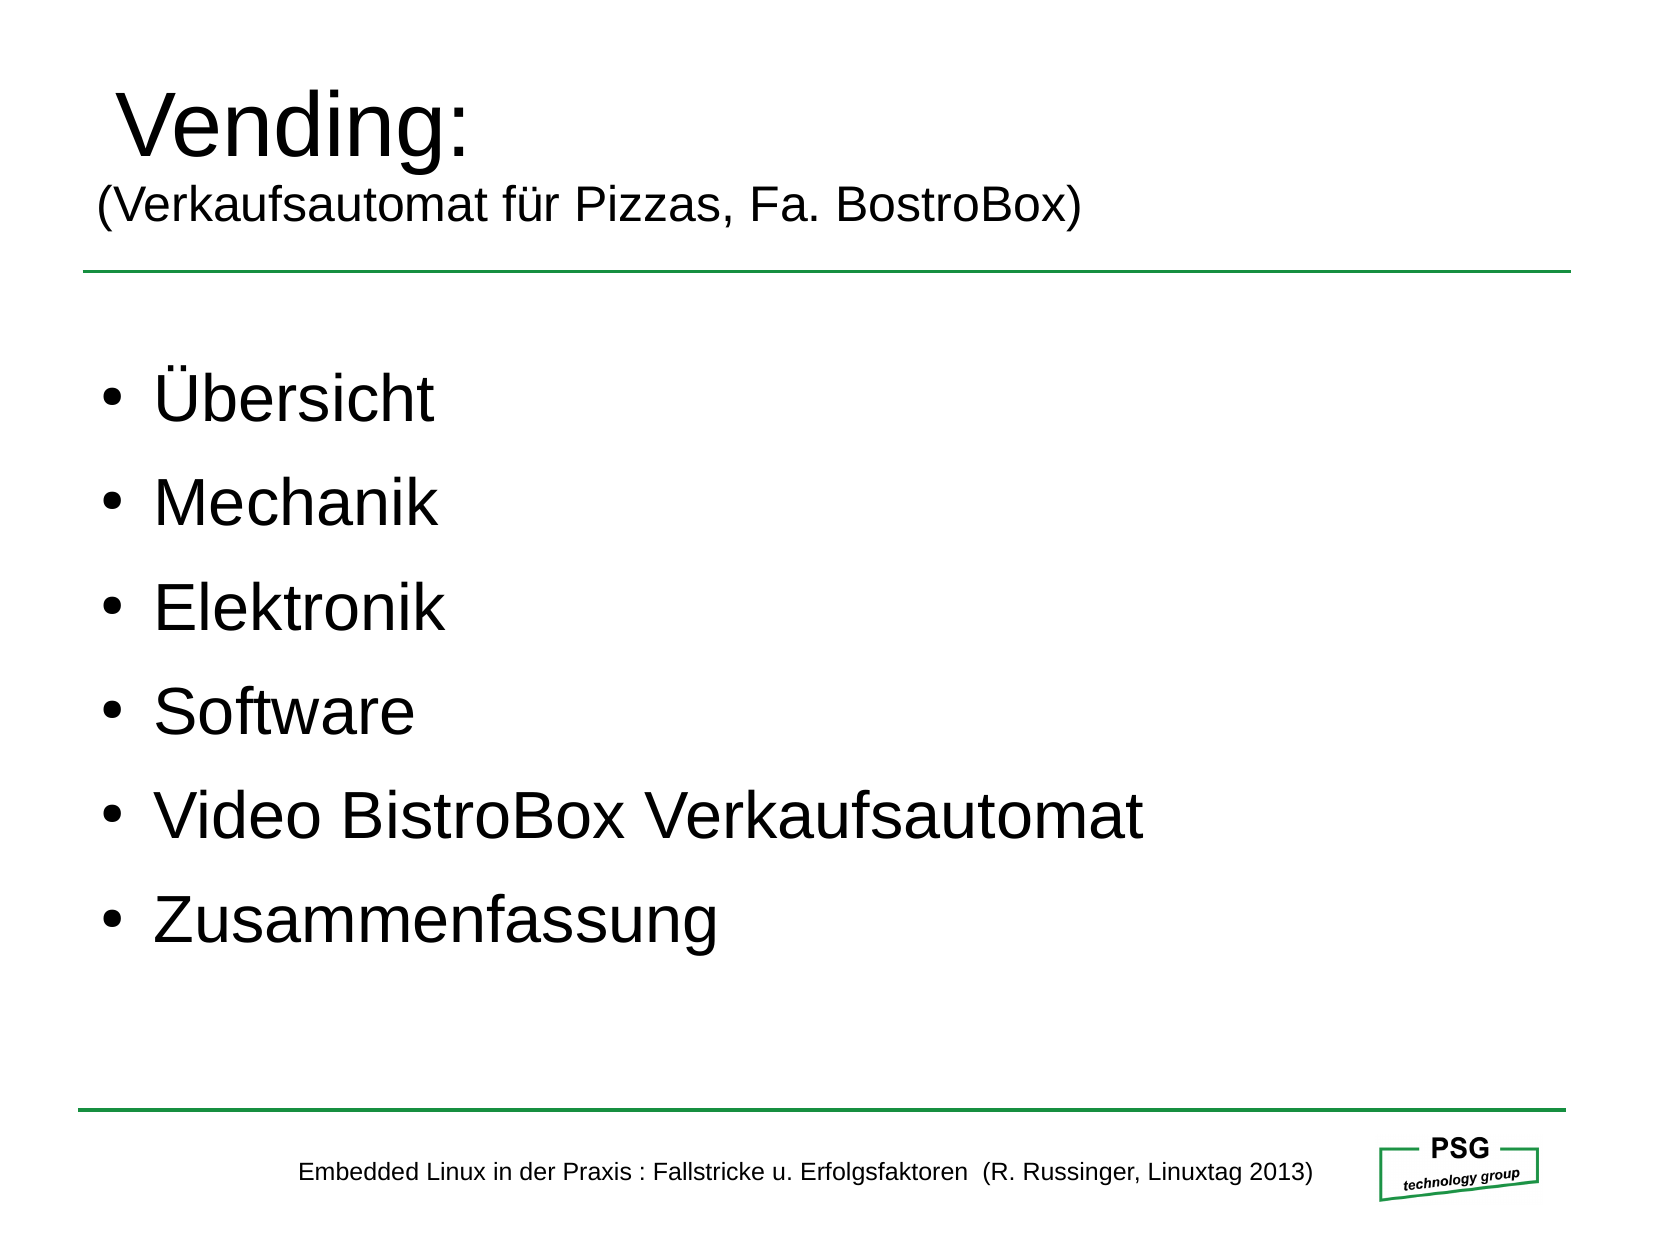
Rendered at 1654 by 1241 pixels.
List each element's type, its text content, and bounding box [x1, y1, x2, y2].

list Übersicht Mechanik Elektronik Software Video BistroBox Verkaufsautomat Zusammenfassung [82, 361, 1538, 1081]
picture [1375, 1134, 1543, 1205]
title Vending: (Verkaufsautomat für Pizzas, Fa. BostroBox) [82, 49, 1571, 257]
